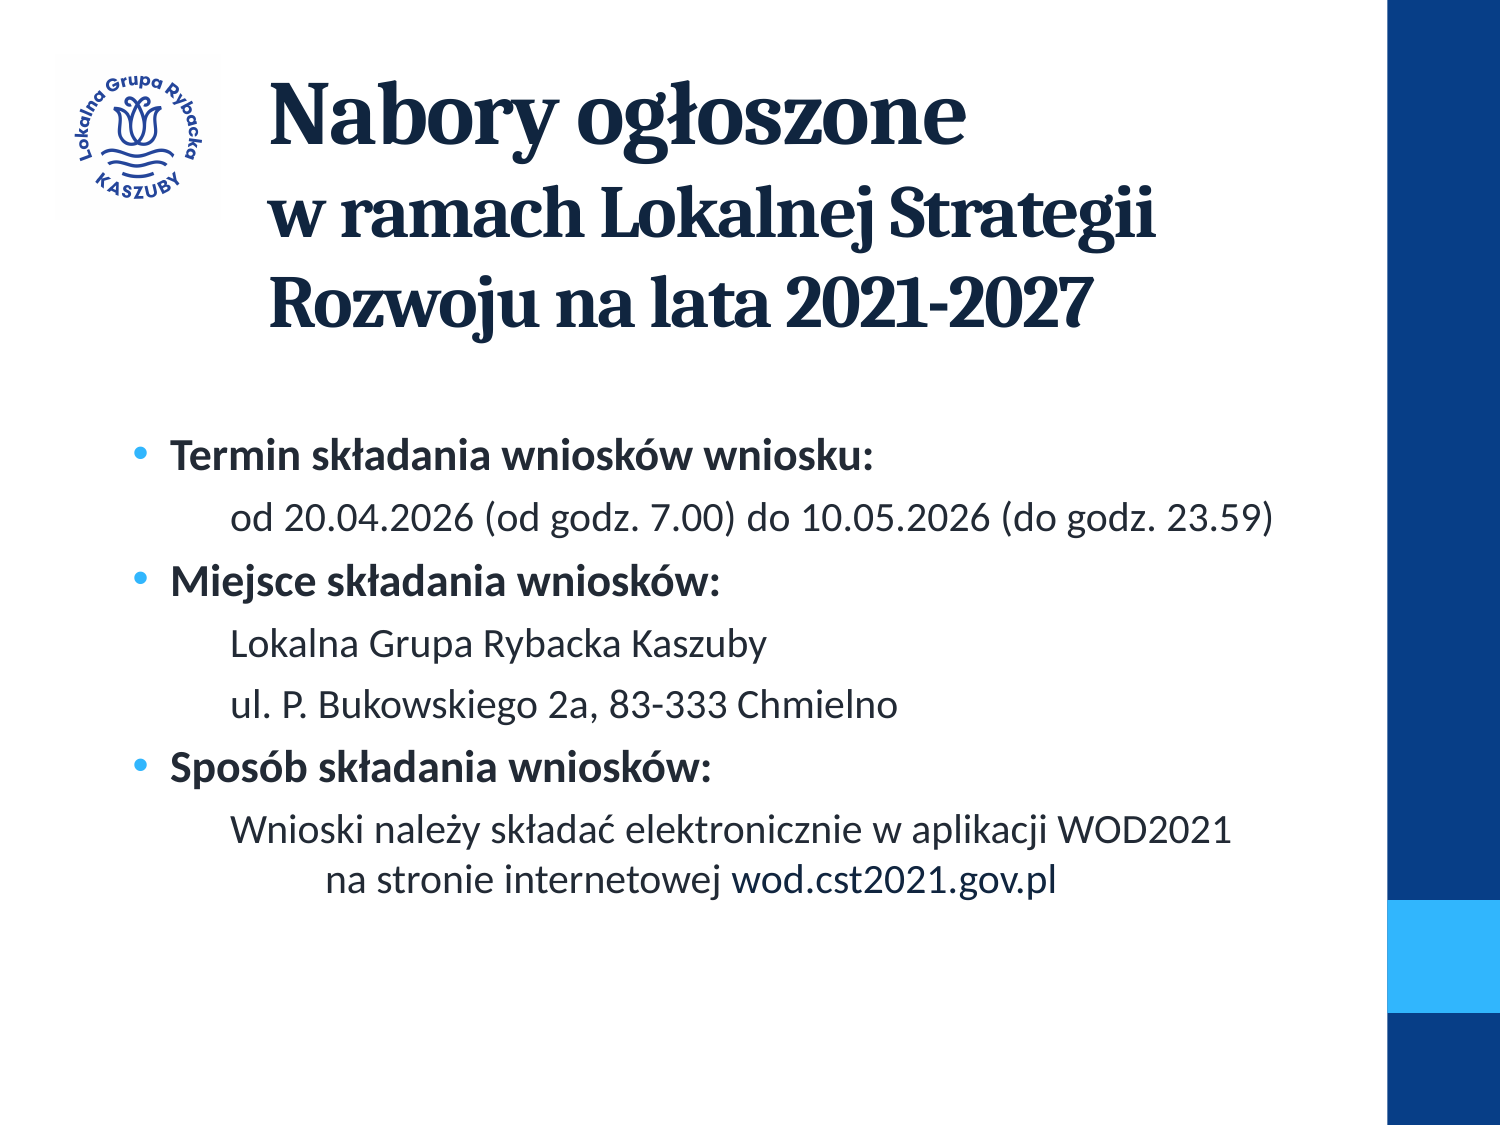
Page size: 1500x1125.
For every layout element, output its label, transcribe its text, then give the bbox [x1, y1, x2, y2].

picture [55, 54, 221, 220]
title Nabory ogłoszone w ramach Lokalnej Strategii Rozwoju na lata 2021-2027 [253, 45, 1326, 291]
list Termin składania wniosków wniosku: od 20.04.2026 (od godz. 7.00) do 10.05.2026 (do godz. 23.59) Miejsce składania wniosków: Lokalna Grupa Rybacka Kaszuby ul. P. Bukowskiego 2a, 83-333 Chmielno Sposób składania wniosków: Wnioski należy składać elektronicznie w aplikacji WOD2021 na stronie internetowej wod.cst2021.gov.pl [80, 417, 1306, 1118]
